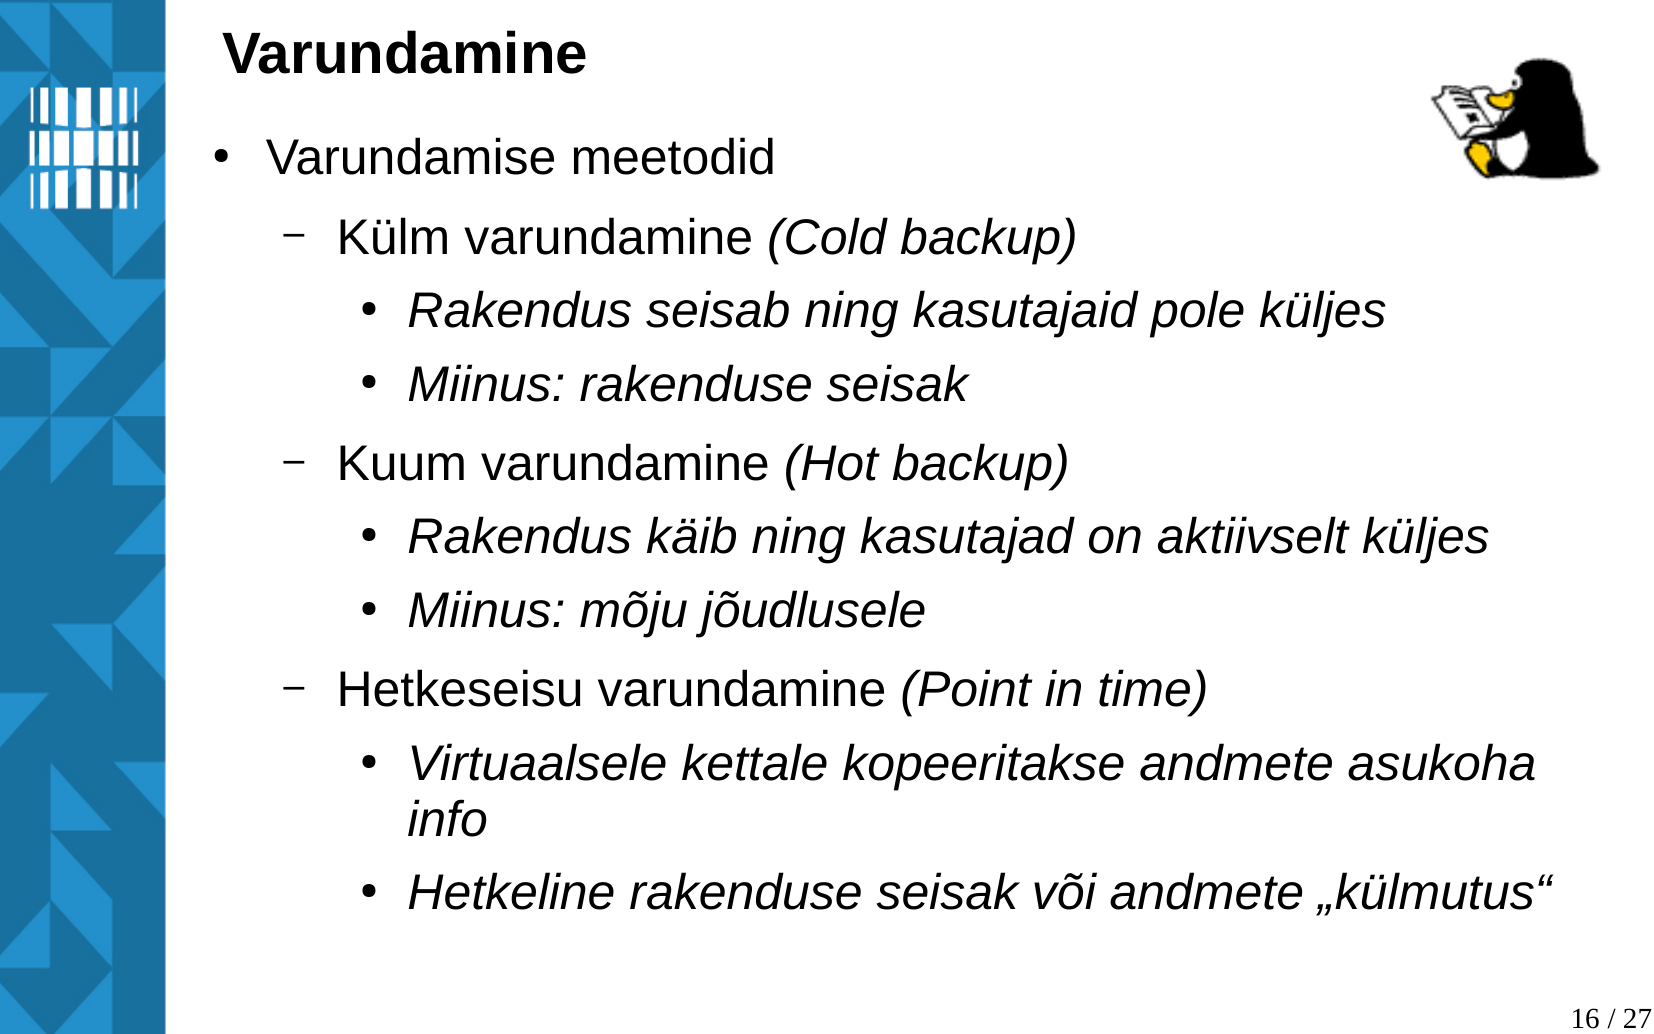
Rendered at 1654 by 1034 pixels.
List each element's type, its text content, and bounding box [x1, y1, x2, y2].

list Varundamise meetodid Külm varundamine (Cold backup) Rakendus seisab ning kasutajaid pole küljes Miinus: rakenduse seisak Kuum varundamine (Hot backup) Rakendus käib ning kasutajad on aktiivselt küljes Miinus: mõju jõudlusele Hetkeseisu varundamine (Point in time) Virtuaalsele kettale kopeeritakse andmete asukoha info Hetkeline rakenduse seisak või andmete „külmutus“ [194, 129, 1583, 934]
picture [1417, 21, 1619, 189]
title Varundamine [222, 11, 686, 95]
